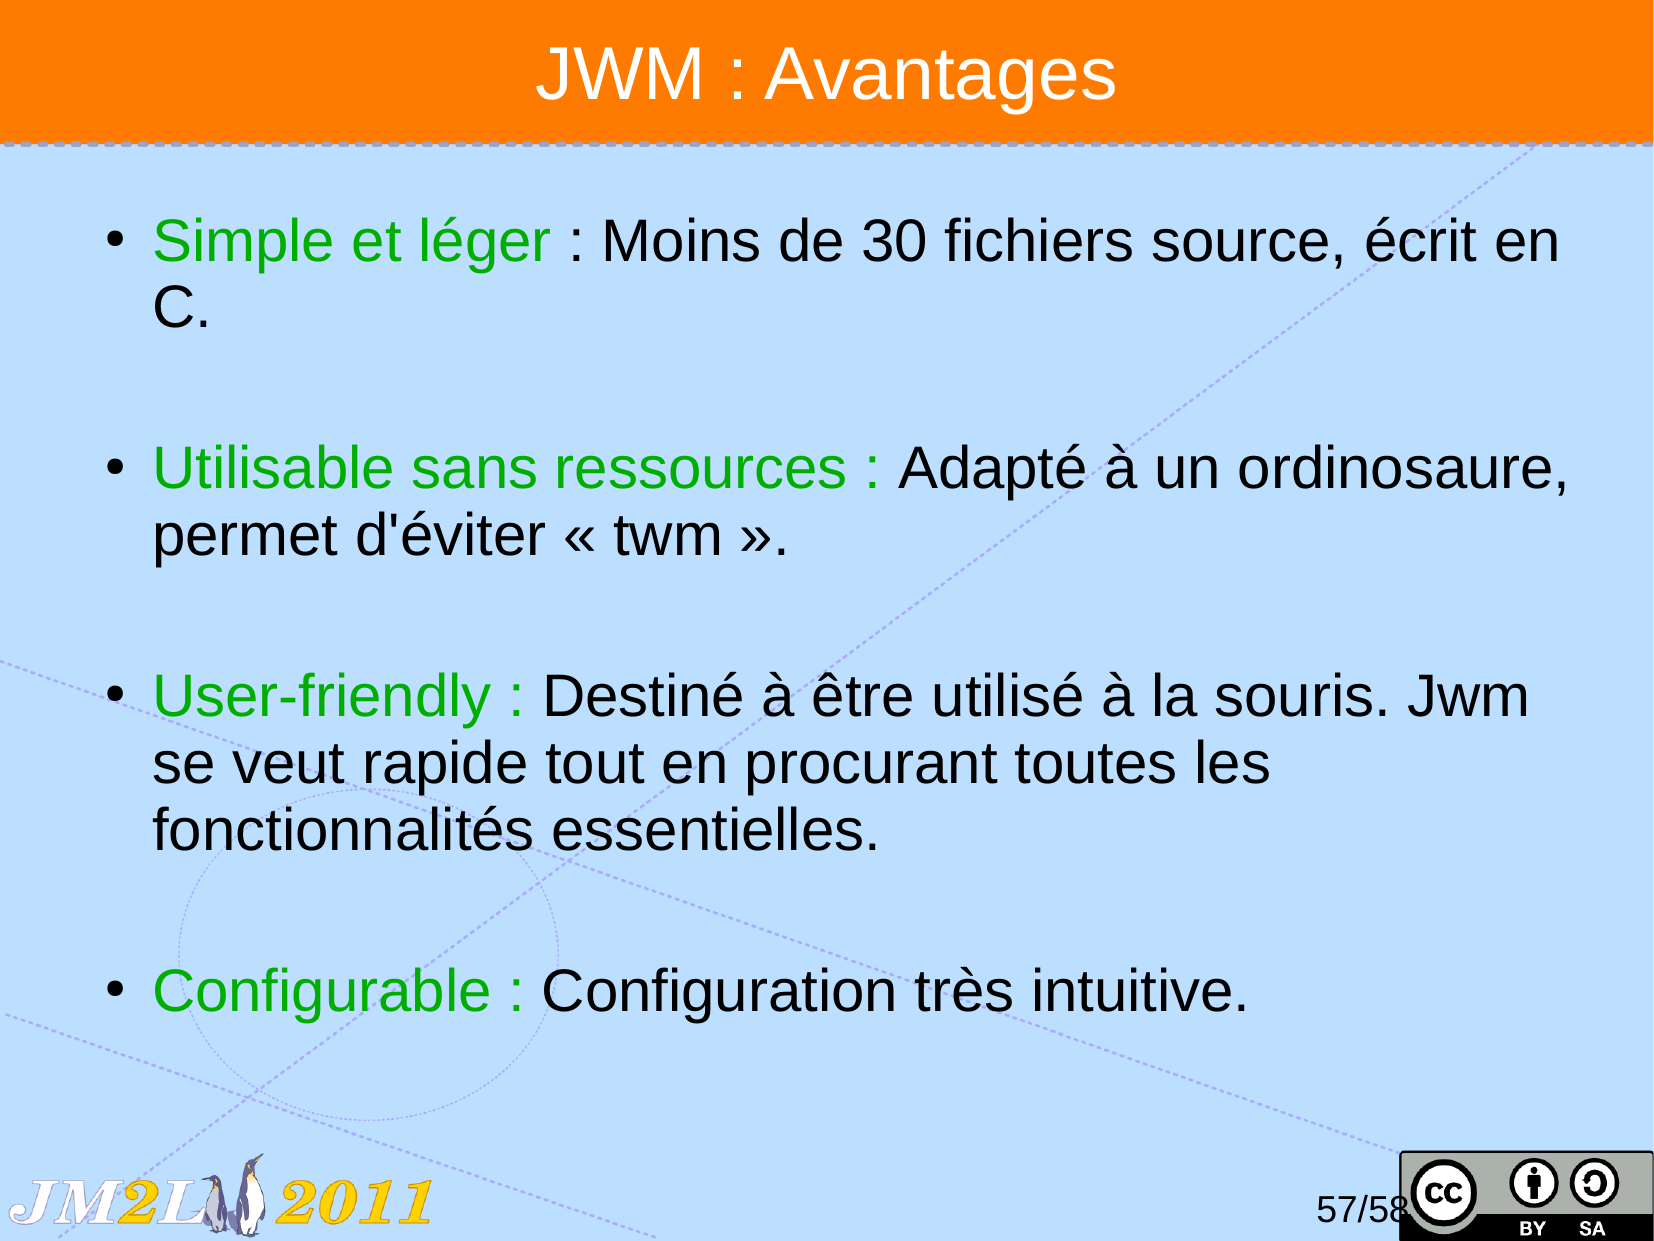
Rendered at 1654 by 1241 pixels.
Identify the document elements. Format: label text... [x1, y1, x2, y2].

list Simple et léger : Moins de 30 fichiers source, écrit en C. Utilisable sans ressources : Adapté à un ordinosaure, permet d'éviter « twm ». User-friendly : Destiné à être utilisé à la souris. Jwm se veut rapide tout en procurant toutes les fonctionnalités essentielles. Configurable : Configuration très intuitive. [88, 206, 1577, 1026]
picture [0, 0, 1654, 1241]
title JWM : Avantages [29, 0, 1625, 148]
